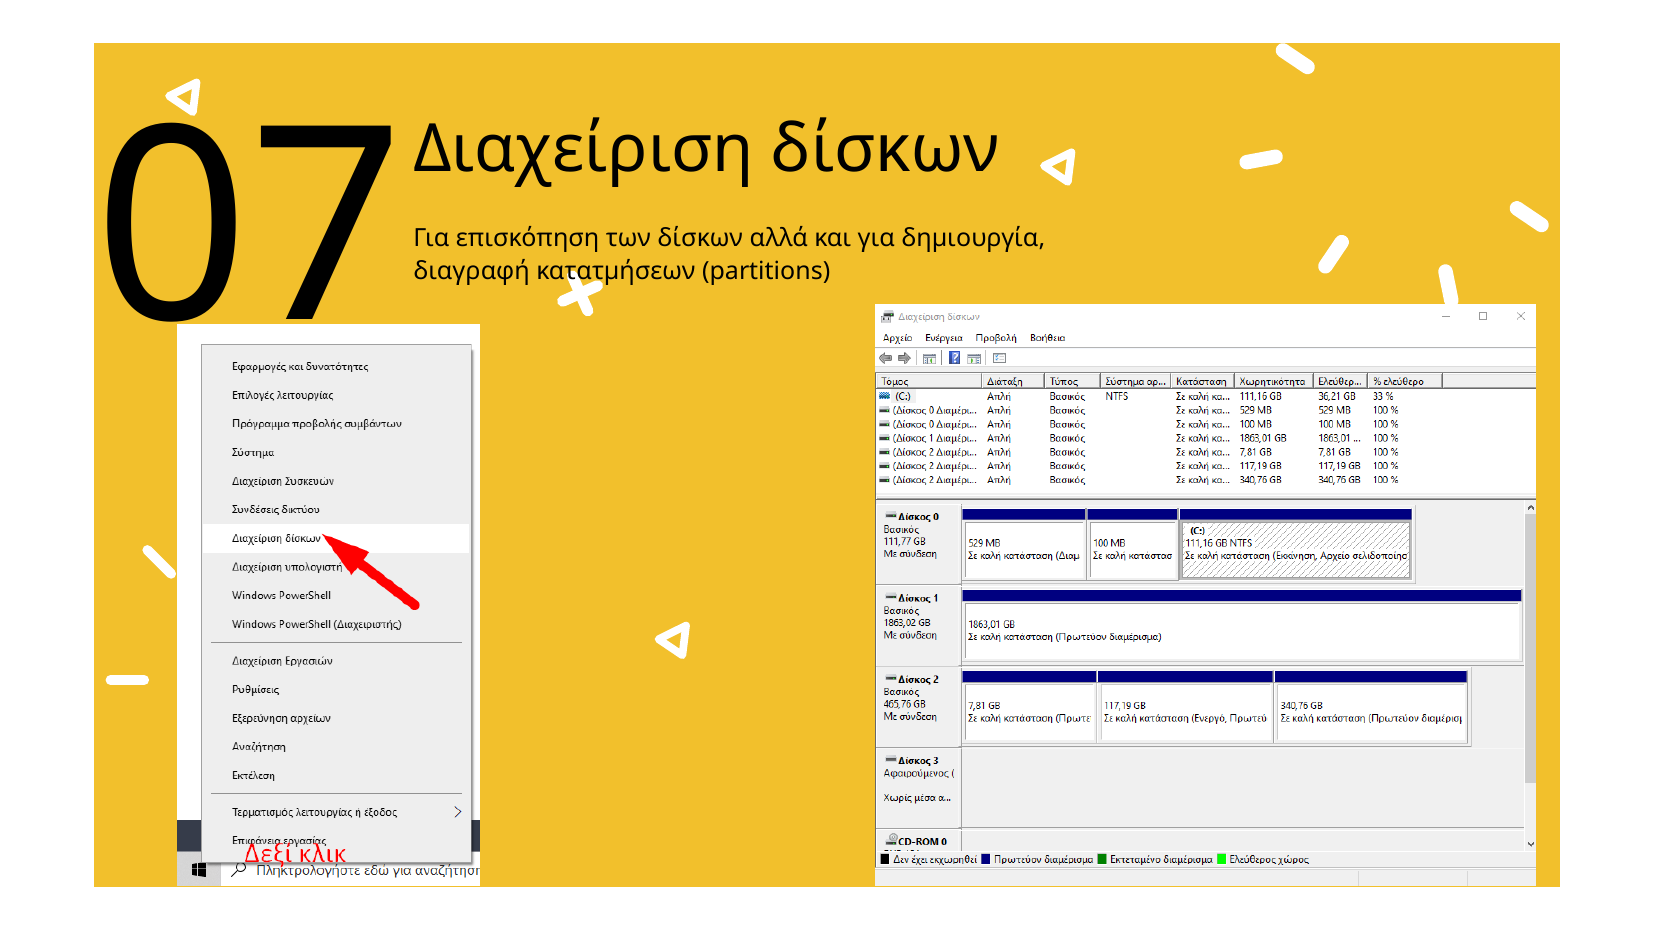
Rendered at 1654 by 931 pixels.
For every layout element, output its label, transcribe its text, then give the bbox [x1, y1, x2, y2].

picture [875, 304, 1536, 886]
picture [177, 324, 480, 886]
title Διαχείριση δίσκων [440, 54, 1270, 236]
text_box Για επισκόπηση των δίσκων αλλά και για δημιουργία, διαγραφή κατατμήσεων (partitions) [440, 202, 1074, 305]
title 07 [94, 29, 440, 399]
